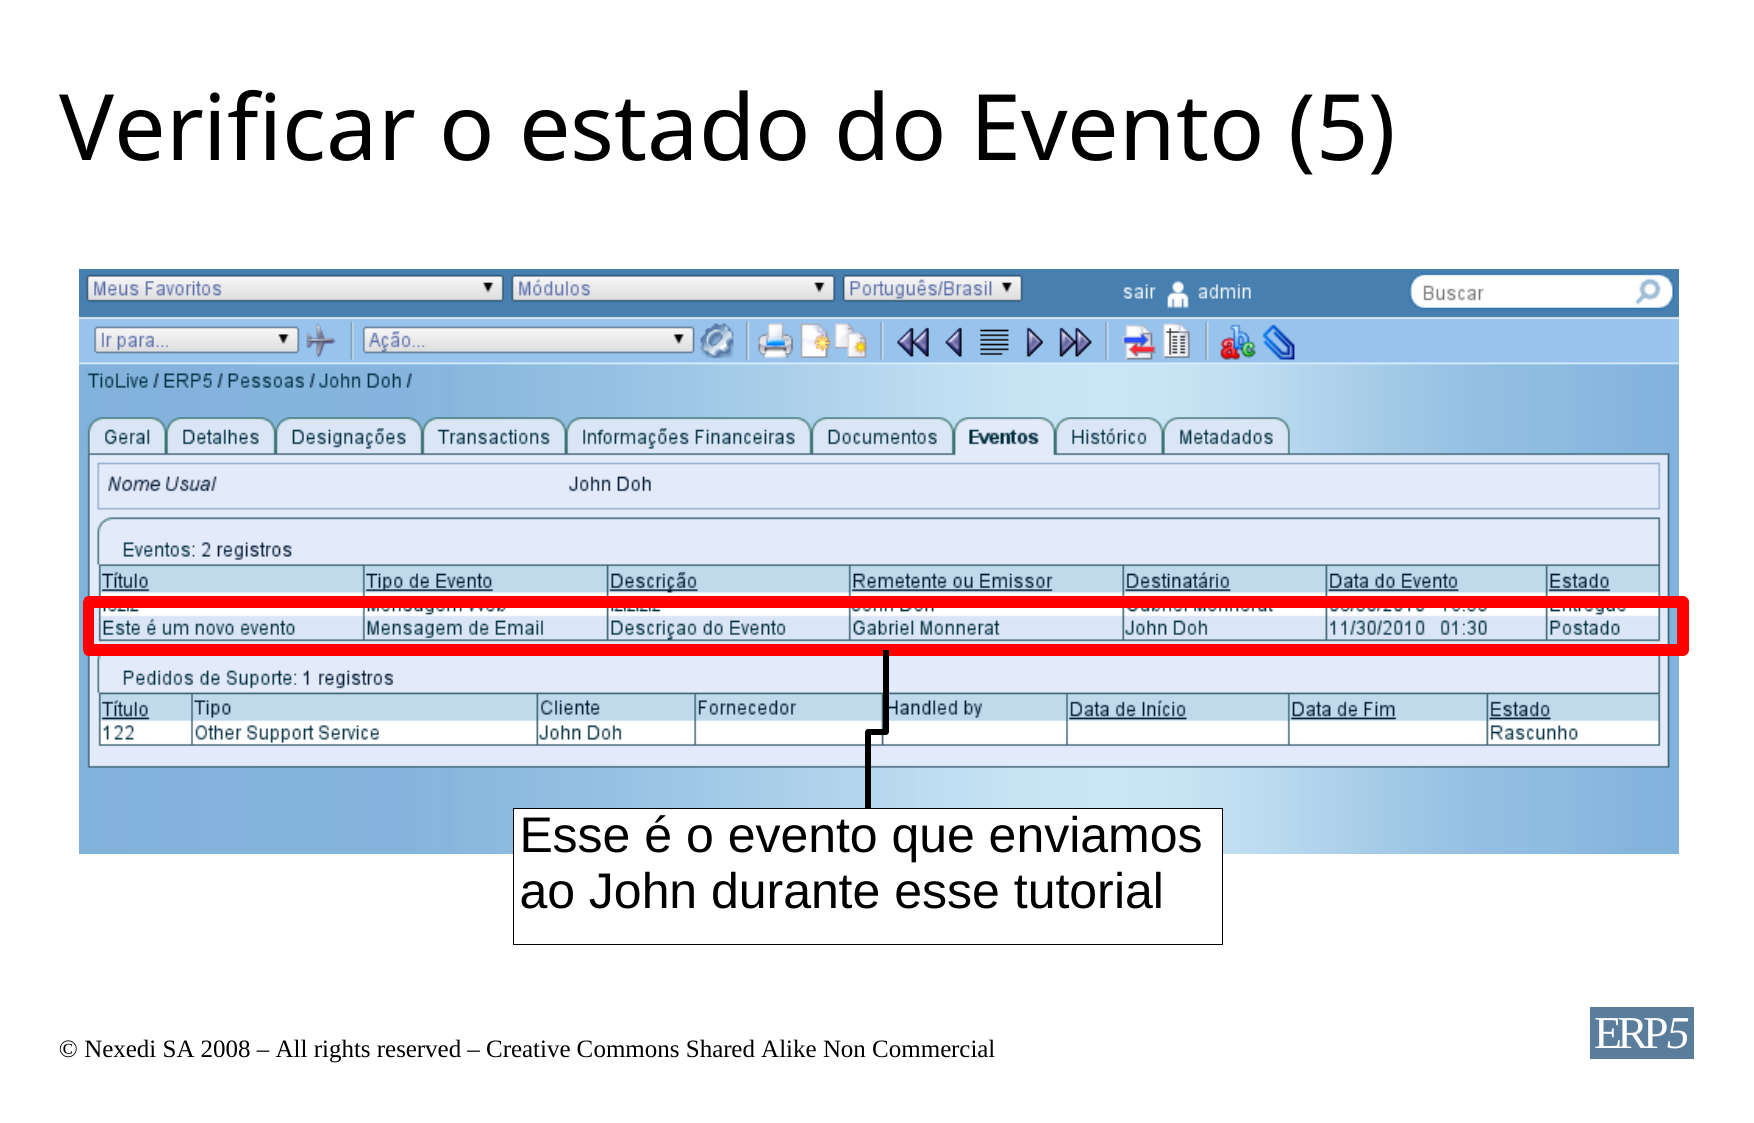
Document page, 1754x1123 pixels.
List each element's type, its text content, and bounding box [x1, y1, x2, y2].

picture [94, 608, 1677, 644]
text_box Esse é o evento que enviamos ao John durante esse tutorial [519, 807, 1229, 919]
title Verificar o estado do Evento (5) [59, 63, 1695, 187]
text_box [513, 808, 1223, 945]
picture [79, 269, 1679, 854]
picture [871, 656, 1679, 854]
